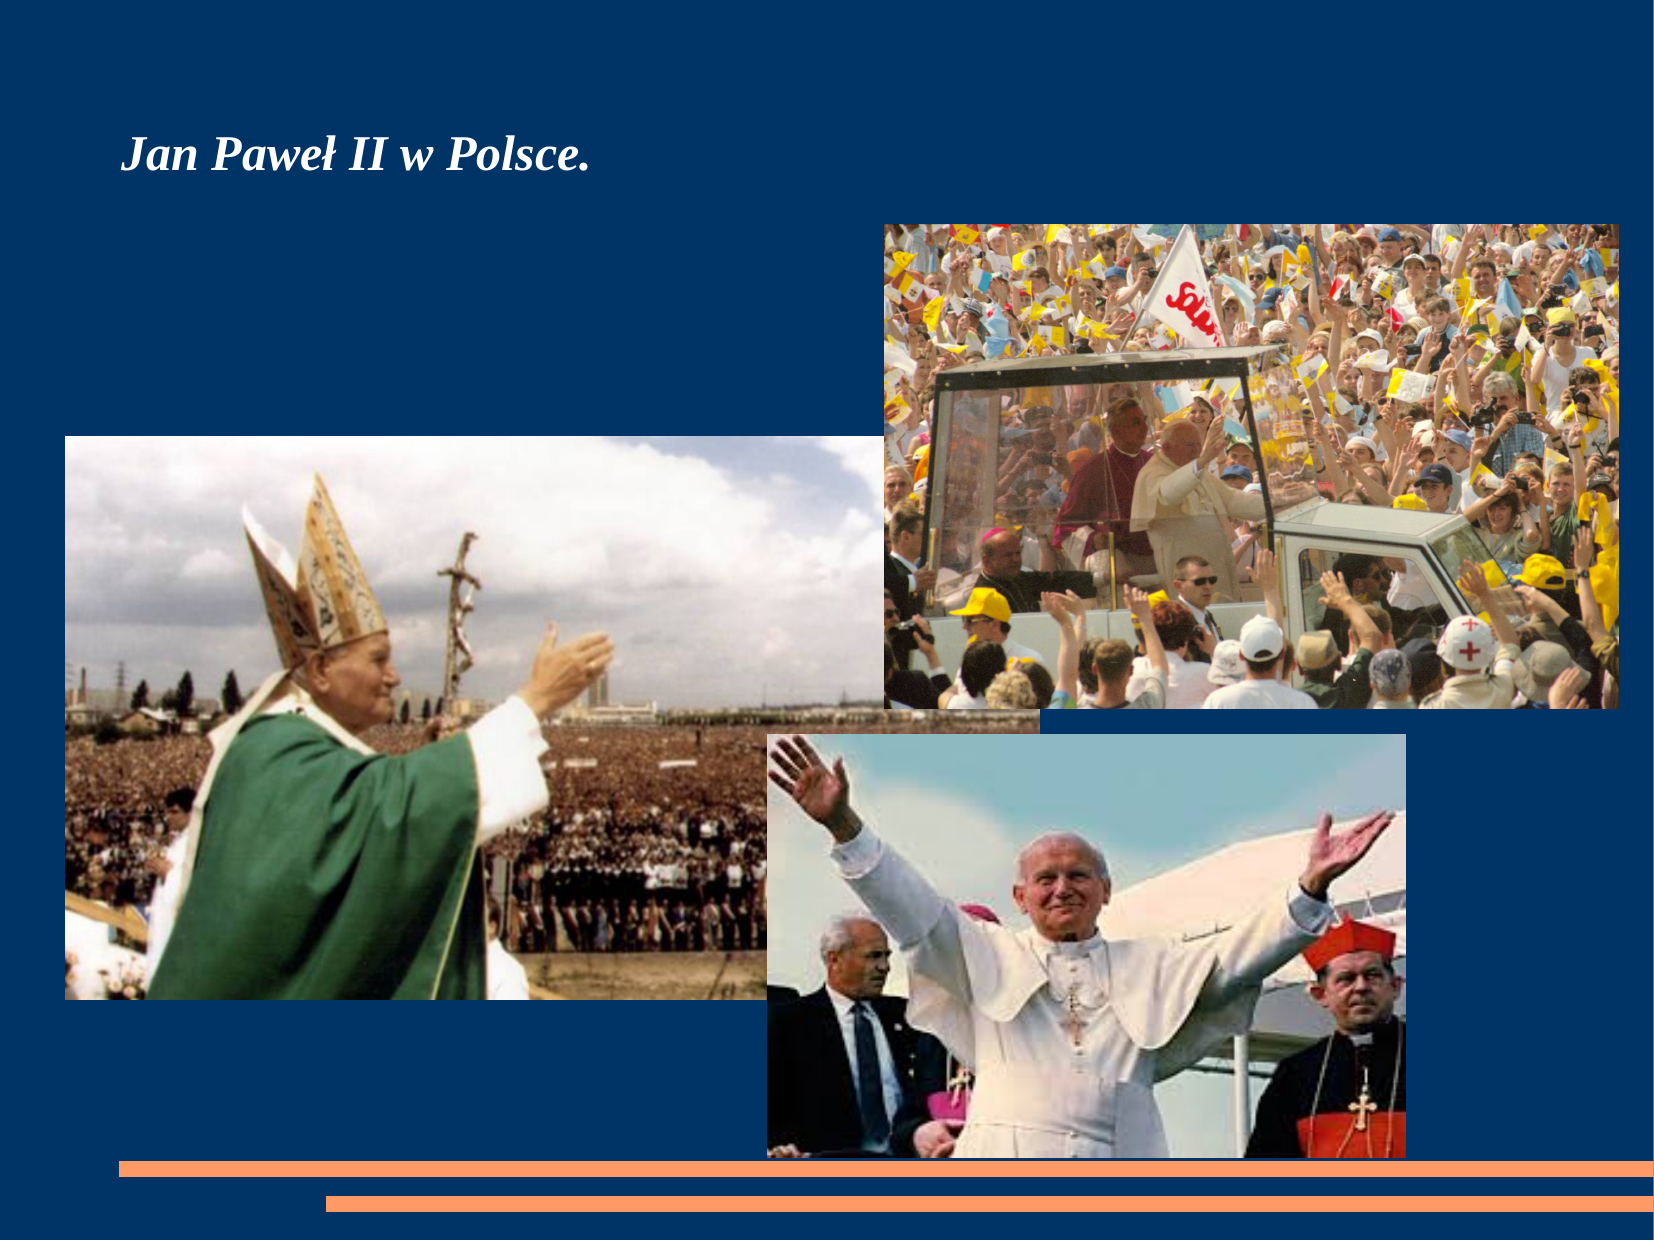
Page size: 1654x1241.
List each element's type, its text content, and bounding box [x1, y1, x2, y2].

picture [65, 224, 1619, 1158]
title Jan Paweł II w Polsce. [121, 46, 1534, 254]
